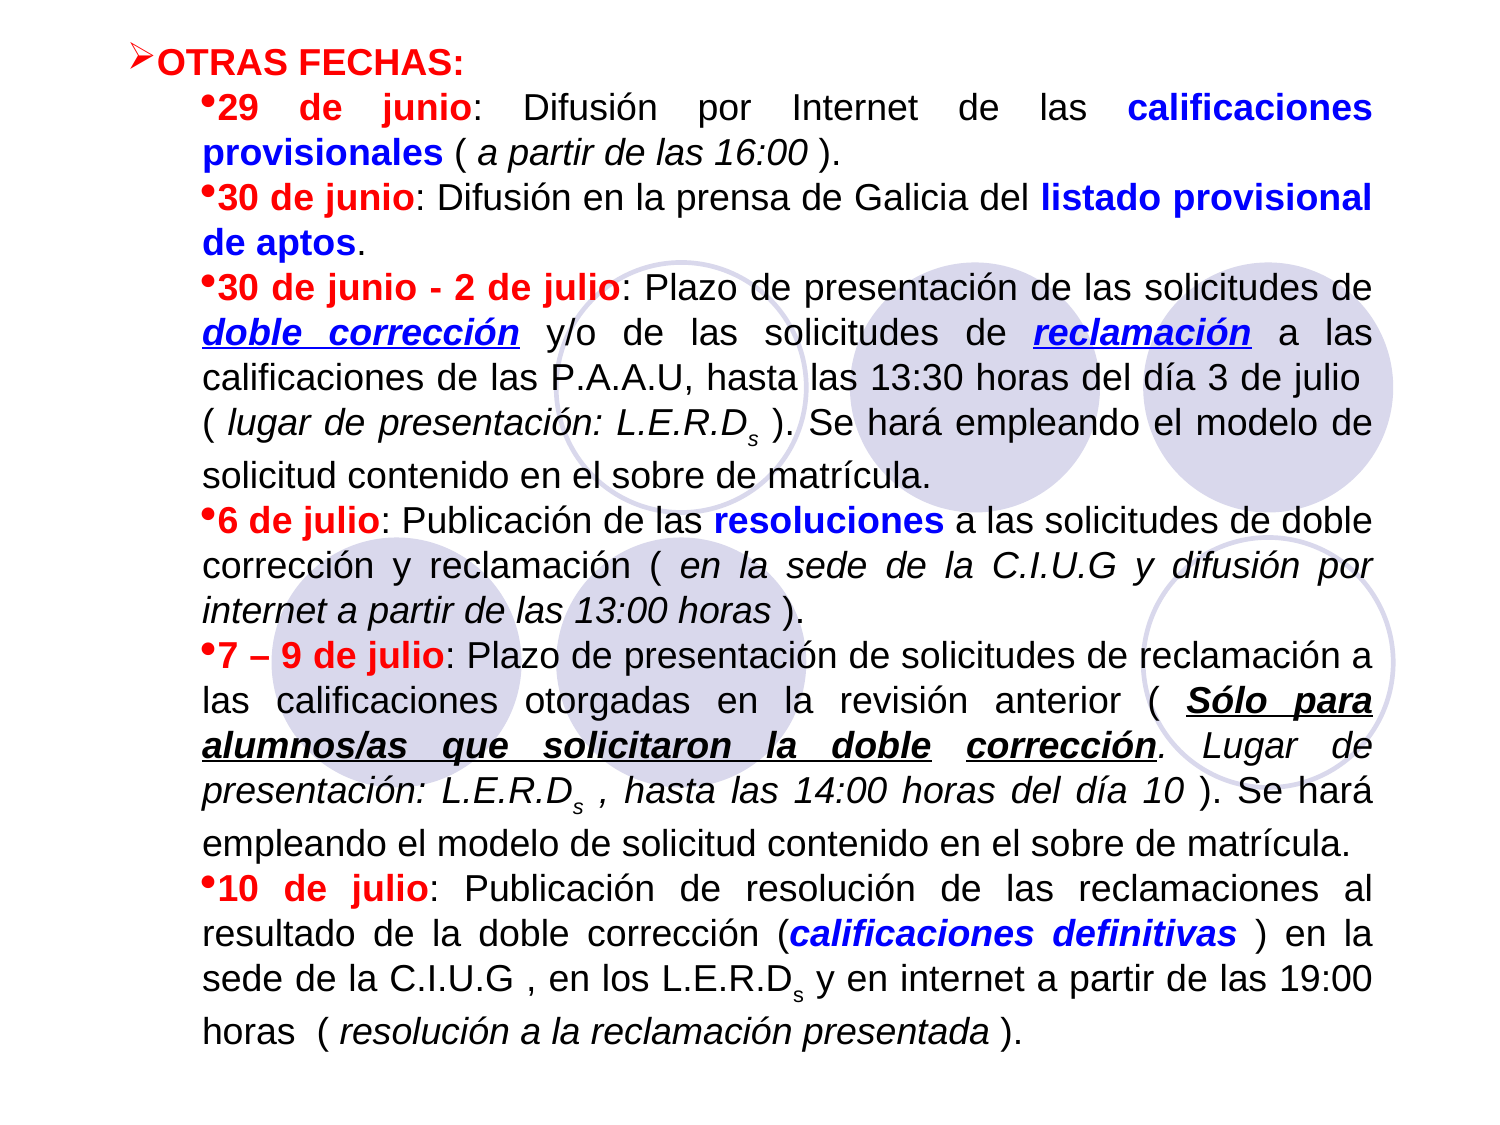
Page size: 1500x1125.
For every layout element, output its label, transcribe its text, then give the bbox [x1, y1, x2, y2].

text_box OTRAS FECHAS: 29 de junio: Difusión por Internet de las calificaciones provisionales ( a partir de las 16:00 ). 30 de junio: Difusión en la prensa de Galicia del listado provisional de aptos. 30 de junio - 2 de julio: Plazo de presentación de las solicitudes de doble corrección y/o de las solicitudes de reclamación a las calificaciones de las P.A.A.U, hasta las 13:30 horas del día 3 de julio ( lugar de presentación: L.E.R.Ds ). Se hará empleando el modelo de solicitud contenido en el sobre de matrícula. 6 de julio: Publicación de las resoluciones a las solicitudes de doble corrección y reclamación ( en la sede de la C.I.U.G y difusión por internet a partir de las 13:00 horas ). 7 – 9 de julio: Plazo de presentación de solicitudes de reclamación a las calificaciones otorgadas en la revisión anterior ( Sólo para alumnos/as que solicitaron la doble corrección. Lugar de presentación: L.E.R.Ds , hasta las 14:00 horas del día 10 ). Se hará empleando el modelo de solicitud contenido en el sobre de matrícula. 10 de julio: Publicación de resolución de las reclamaciones al resultado de la doble corrección (calificaciones definitivas ) en la sede de la C.I.U.G , en los L.E.R.Ds y en internet a partir de las 19:00 horas ( resolución a la reclamación presentada ). [112, 29, 1388, 1060]
